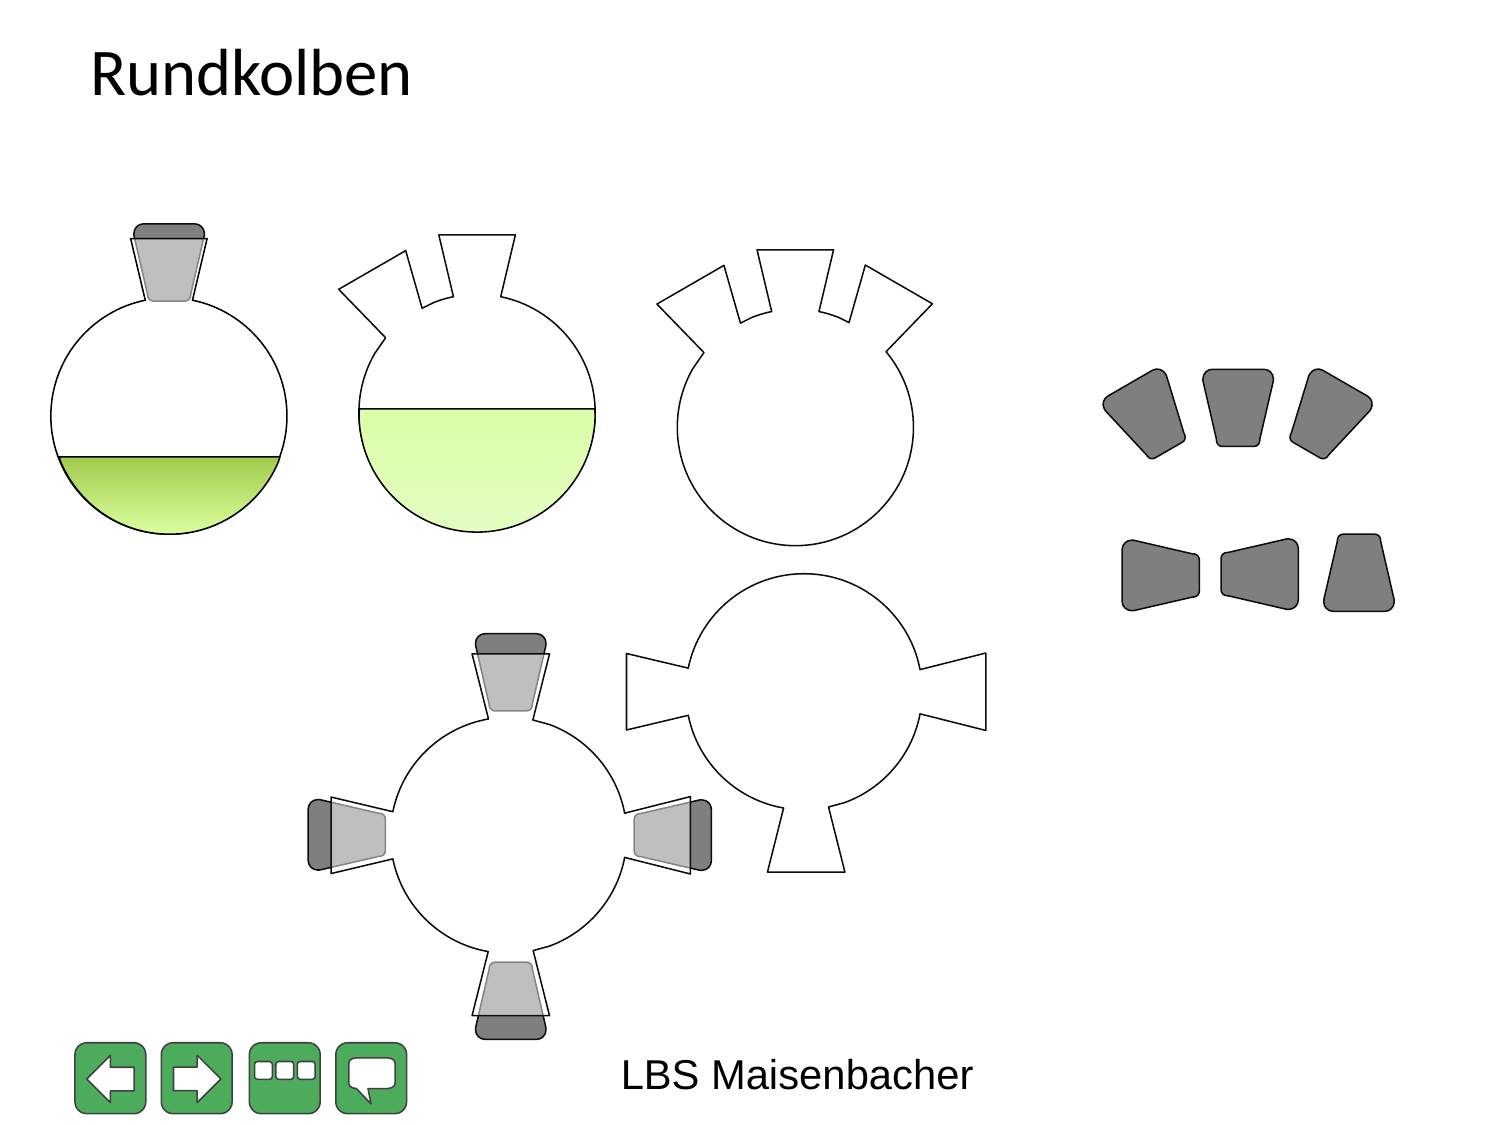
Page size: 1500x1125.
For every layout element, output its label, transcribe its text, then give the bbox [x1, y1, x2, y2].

text_box [1290, 369, 1373, 459]
text_box [1122, 540, 1200, 611]
text_box [1323, 534, 1395, 612]
text_box [338, 234, 596, 533]
text_box [656, 249, 933, 546]
text_box [50, 223, 287, 535]
text_box [1202, 369, 1274, 447]
title Rundkolben [75, 20, 1426, 110]
text_box [1221, 538, 1299, 610]
text_box [308, 633, 712, 1040]
text_box [626, 573, 986, 873]
text_box [1103, 369, 1186, 459]
